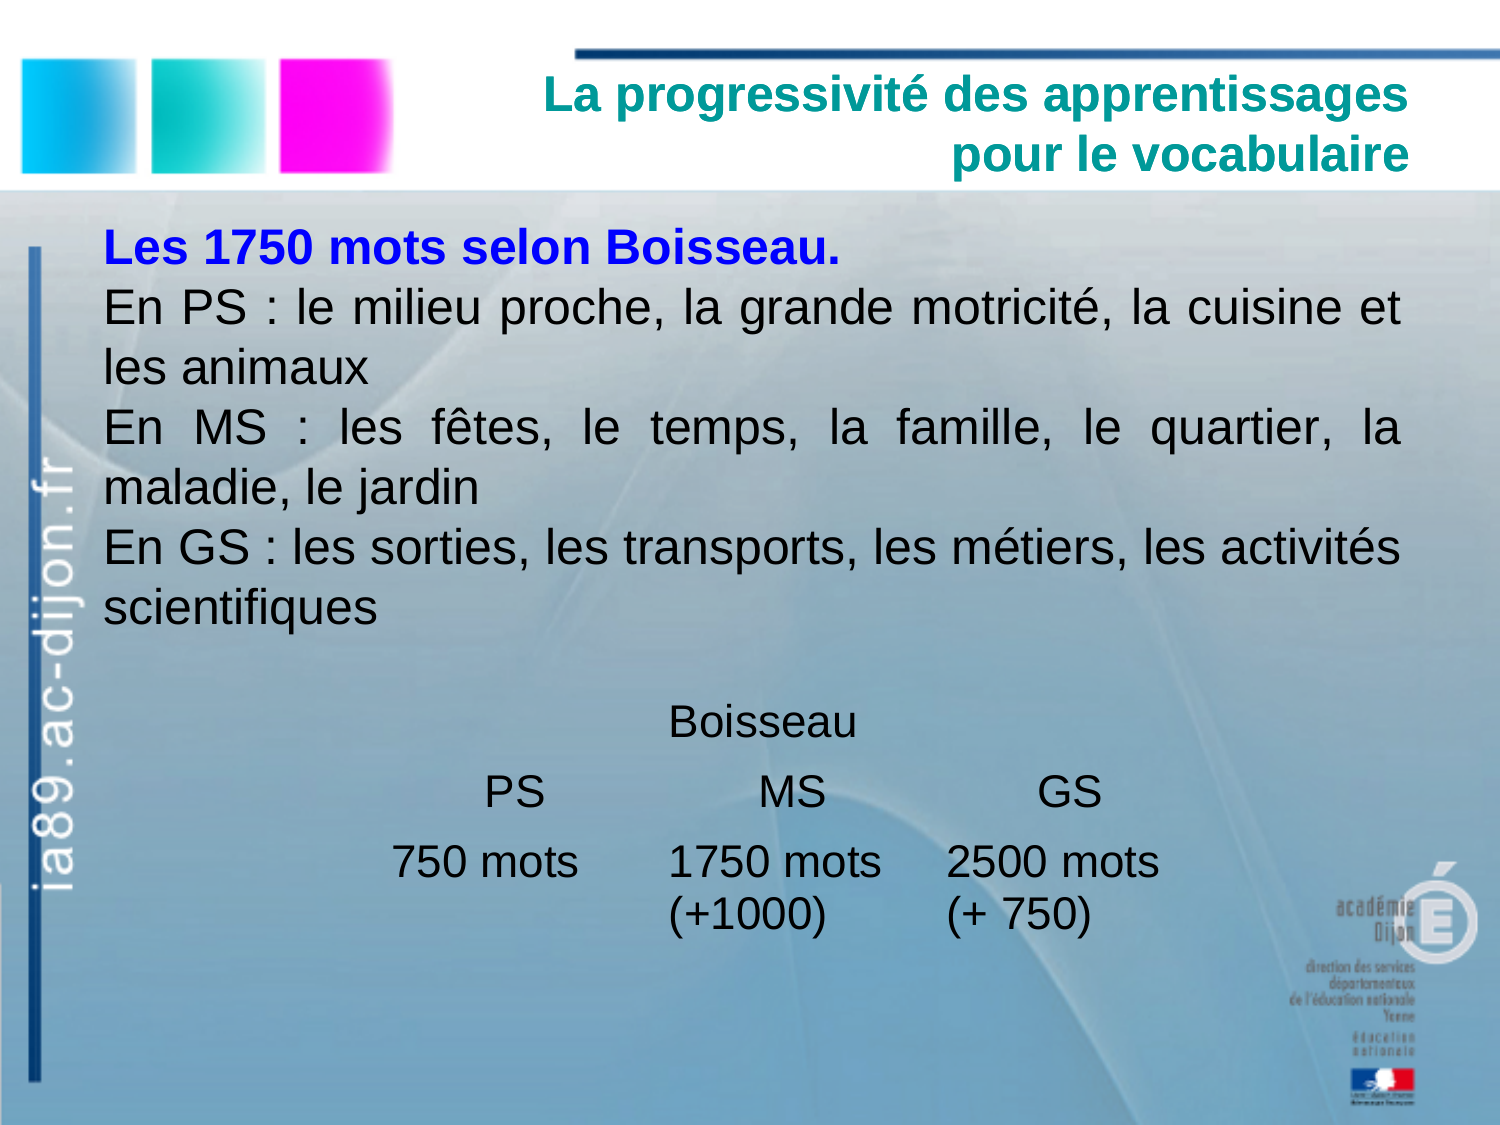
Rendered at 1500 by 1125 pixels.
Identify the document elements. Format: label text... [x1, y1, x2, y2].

picture [0, 0, 1500, 1125]
table_cell 750 mots [377, 829, 654, 954]
table_header [377, 688, 654, 758]
title La progressivité des apprentissages pour le vocabulaire [454, 42, 1426, 200]
table_cell 1750 mots (+1000) [654, 829, 932, 954]
table_cell PS [377, 758, 654, 829]
table_header Boisseau [654, 688, 932, 758]
text_box Les 1750 mots selon Boisseau. En PS : le milieu proche, la grande motricité, la cuisine et les animaux En MS : les fêtes, le temps, la famille, le quartier, la maladie, le jardin En GS : les sorties, les transports, les métiers, les activités scientifiques [88, 206, 1418, 642]
table_header [932, 688, 1209, 758]
table_cell MS [654, 758, 932, 829]
table_cell GS [932, 758, 1209, 829]
table_cell 2500 mots (+ 750) [932, 829, 1209, 954]
